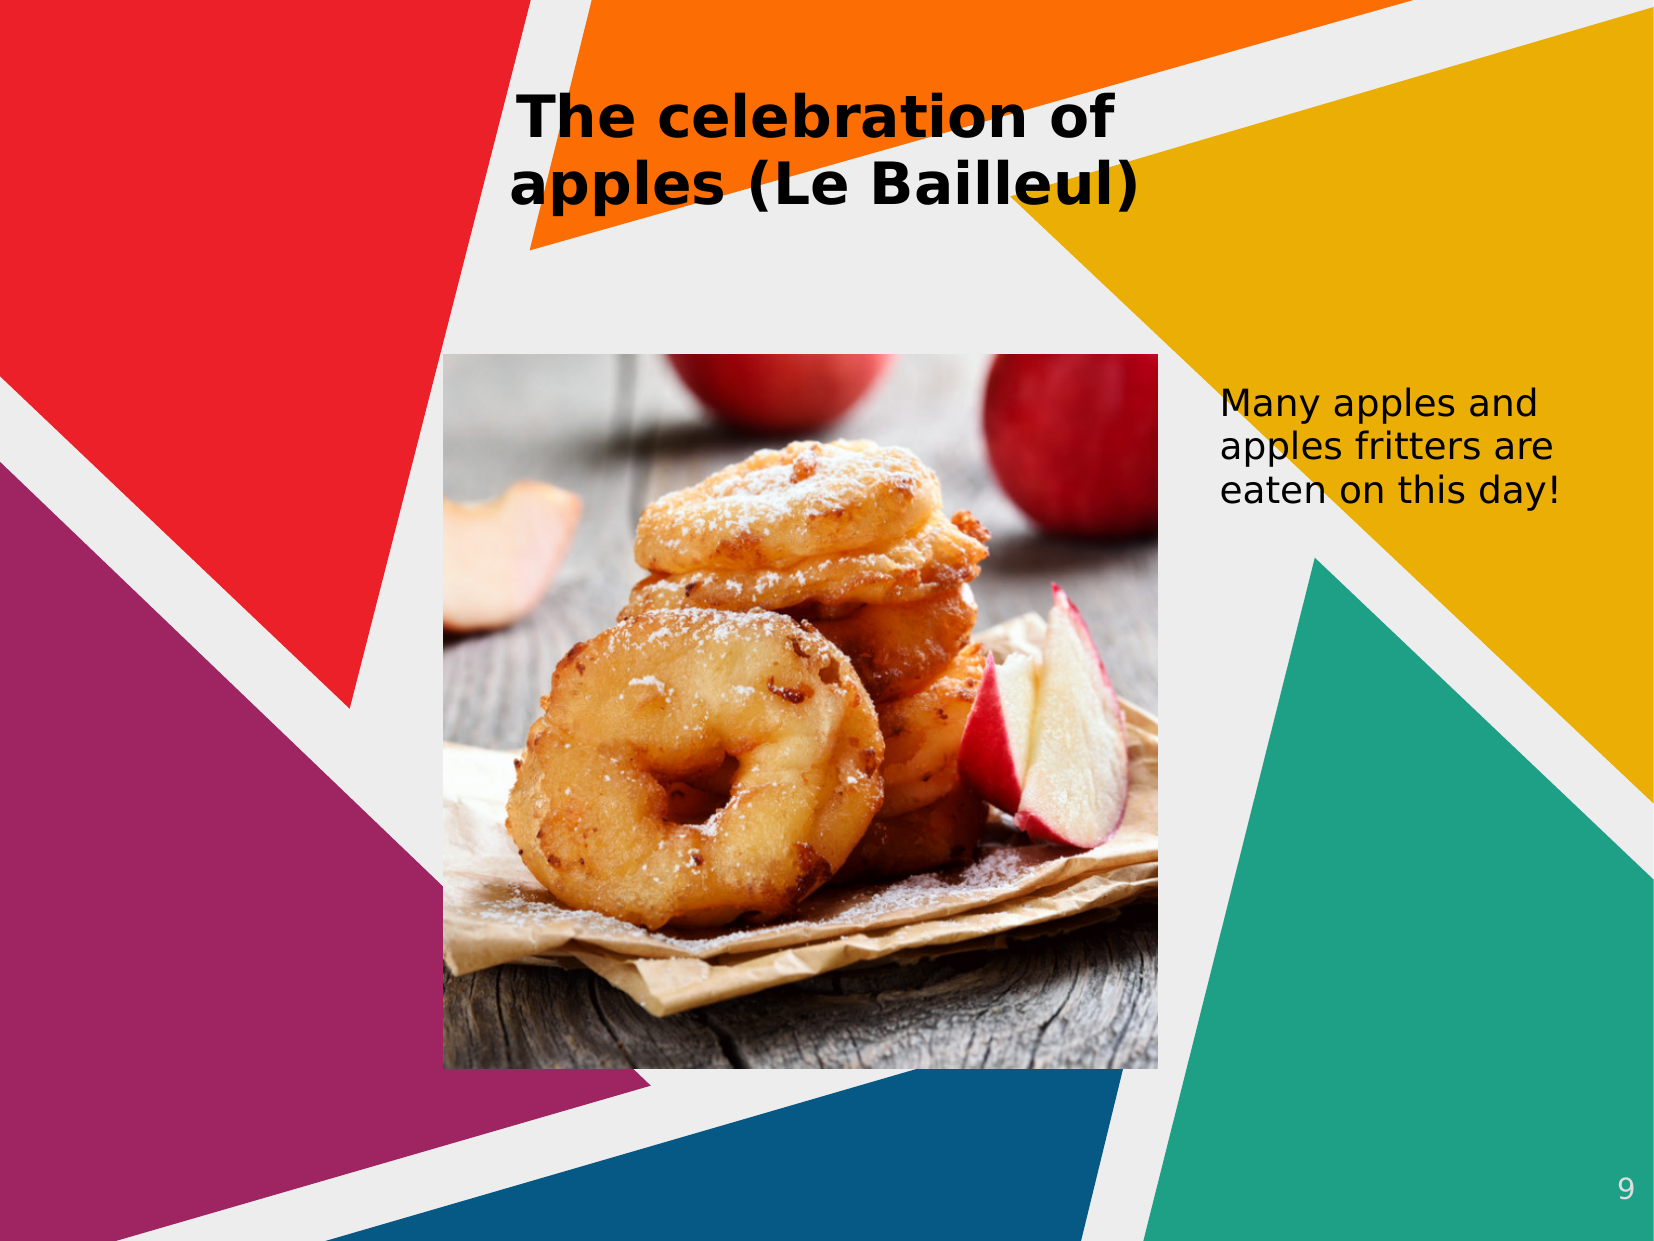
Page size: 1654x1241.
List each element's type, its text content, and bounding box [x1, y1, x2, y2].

title The celebration of apples (Le Bailleul) [467, 47, 1185, 255]
picture [443, 354, 1158, 1069]
text_box Many apples and apples fritters are eaten on this day! [1204, 374, 1607, 520]
